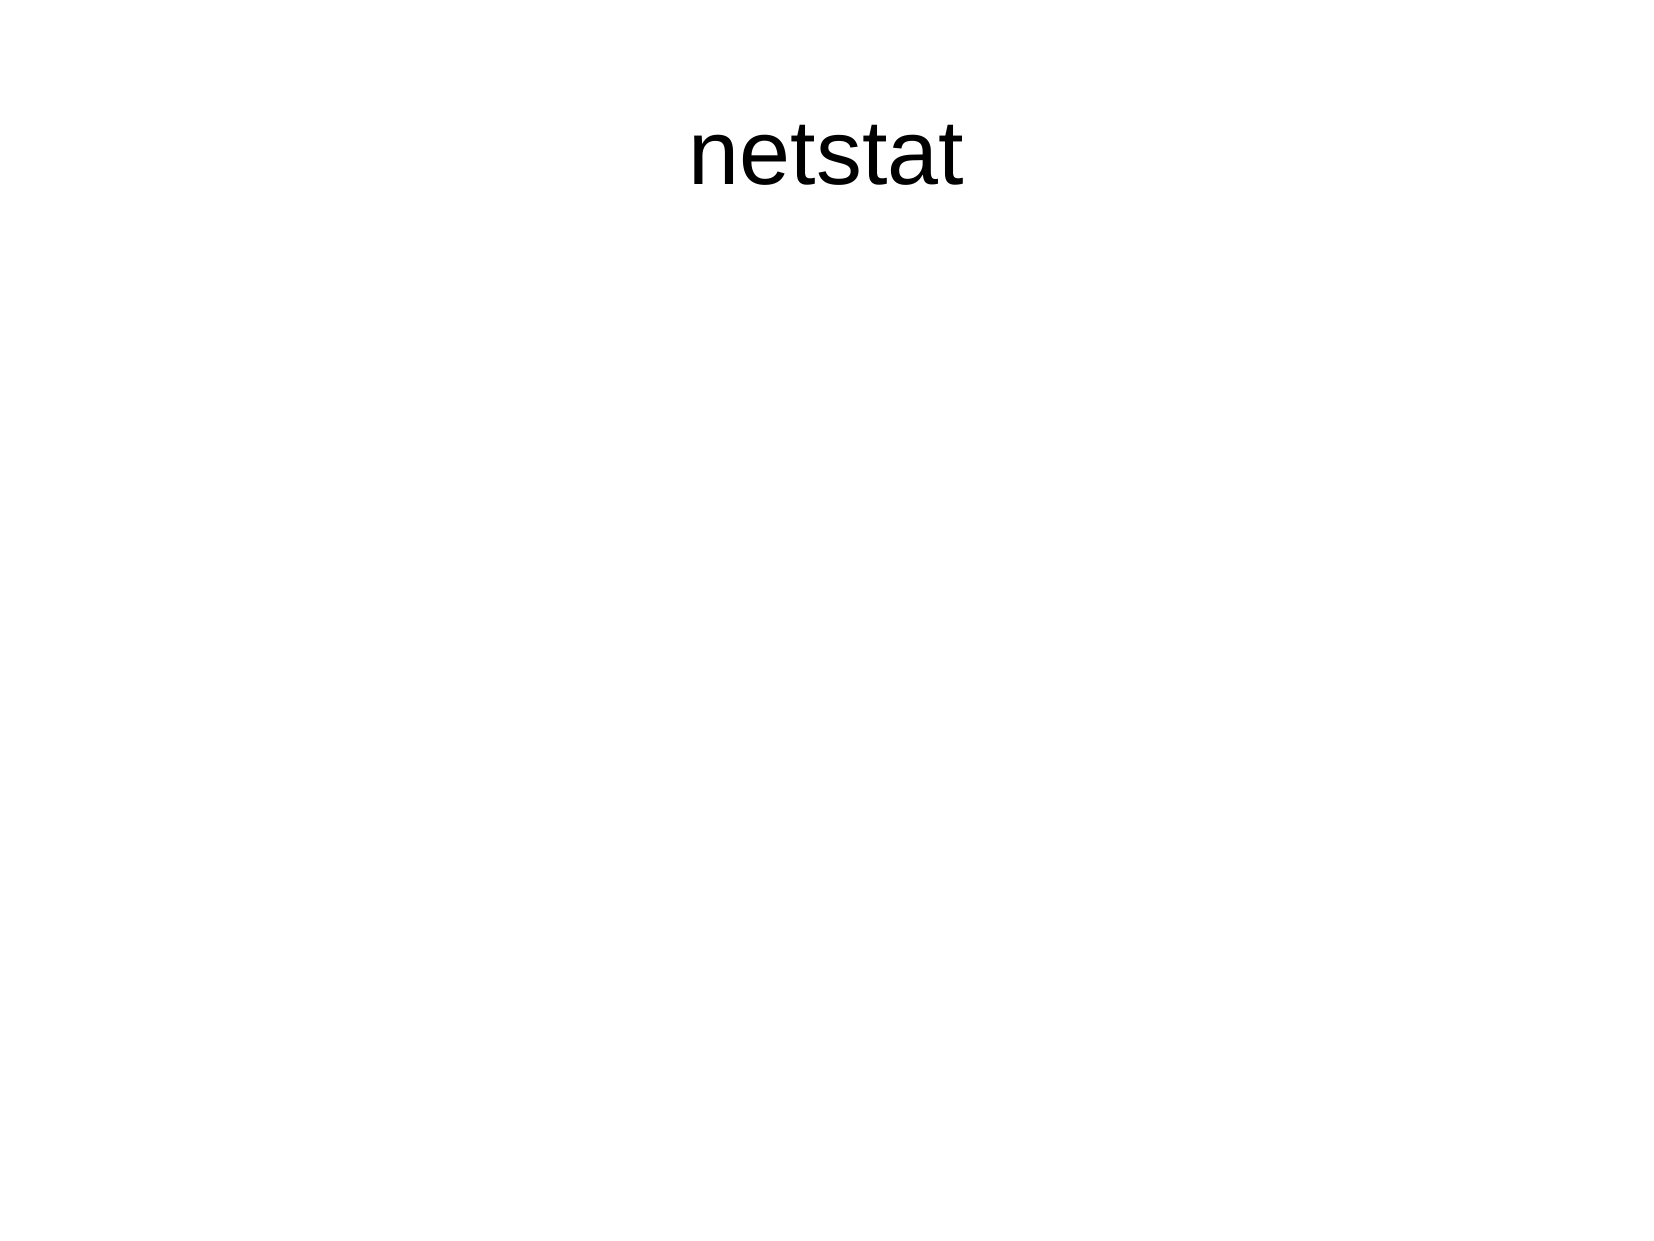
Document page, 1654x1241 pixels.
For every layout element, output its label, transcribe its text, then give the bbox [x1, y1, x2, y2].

title netstat [82, 49, 1571, 257]
